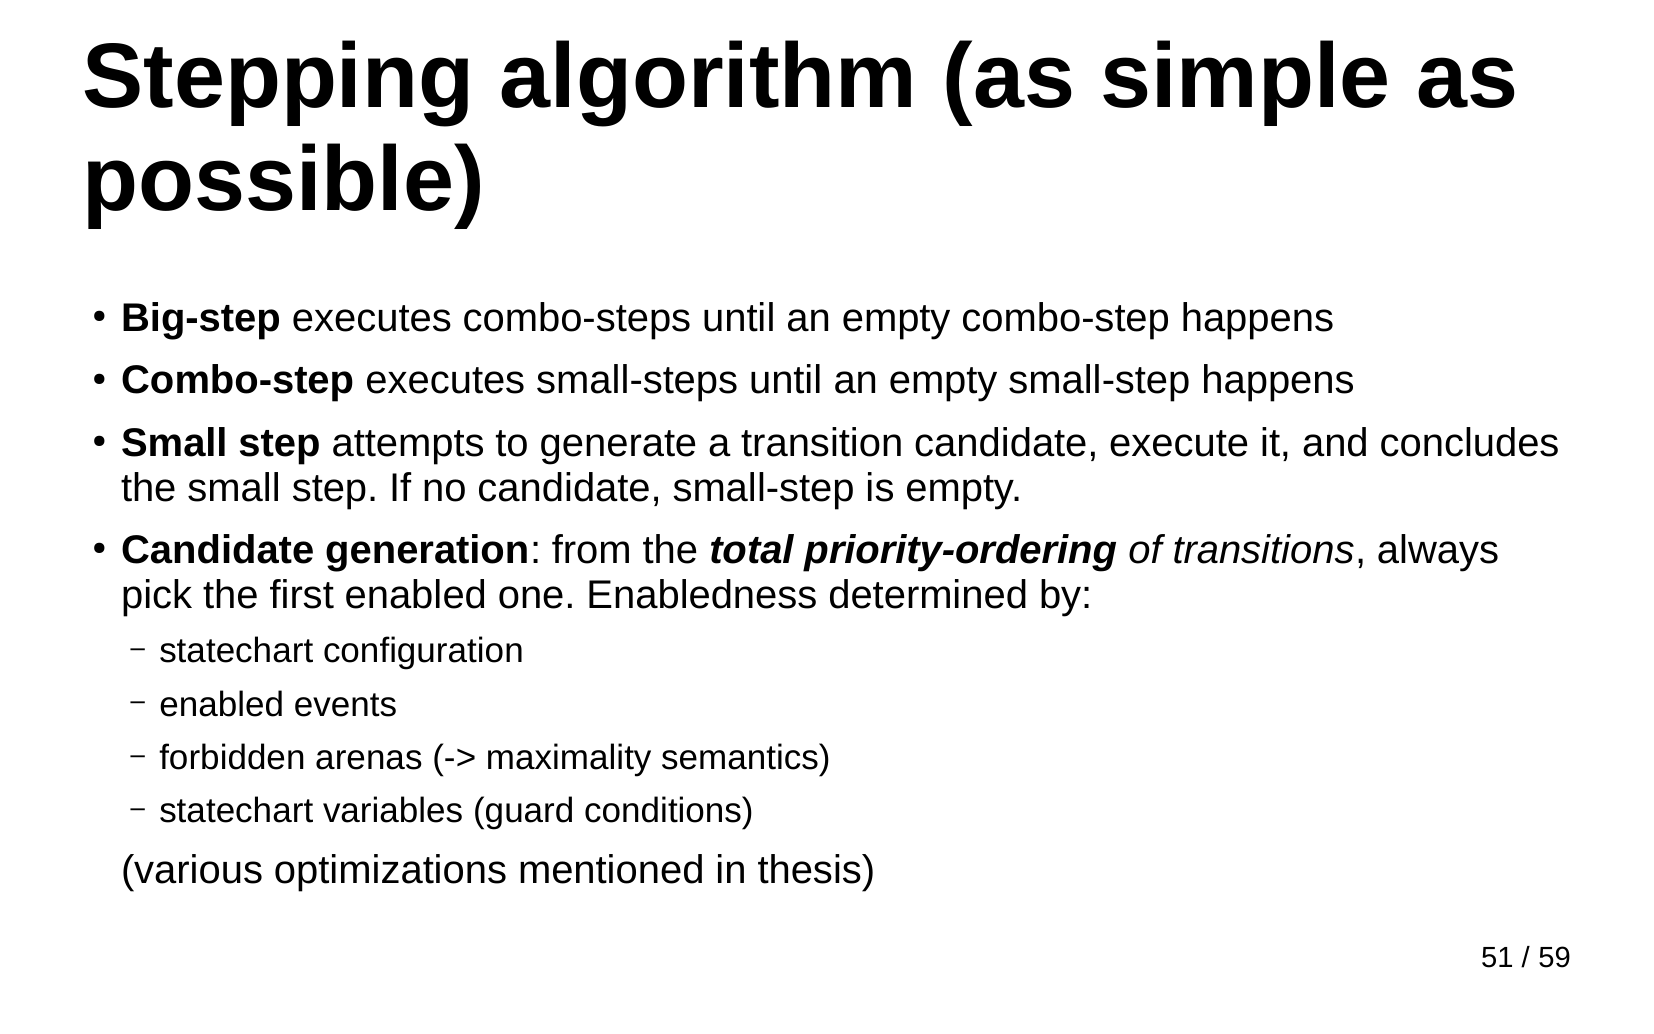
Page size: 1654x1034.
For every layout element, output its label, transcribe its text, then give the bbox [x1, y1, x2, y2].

title Stepping algorithm (as simple as possible) [82, 24, 1571, 230]
list Big-step executes combo-steps until an empty combo-step happens Combo-step executes small-steps until an empty small-step happens Small step attempts to generate a transition candidate, execute it, and concludes the small step. If no candidate, small-step is empty. Candidate generation: from the total priority-ordering of transitions, always pick the first enabled one. Enabledness determined by: statechart configuration enabled events forbidden arenas (-> maximality semantics) statechart variables (guard conditions) (various optimizations mentioned in thesis) [82, 295, 1571, 895]
